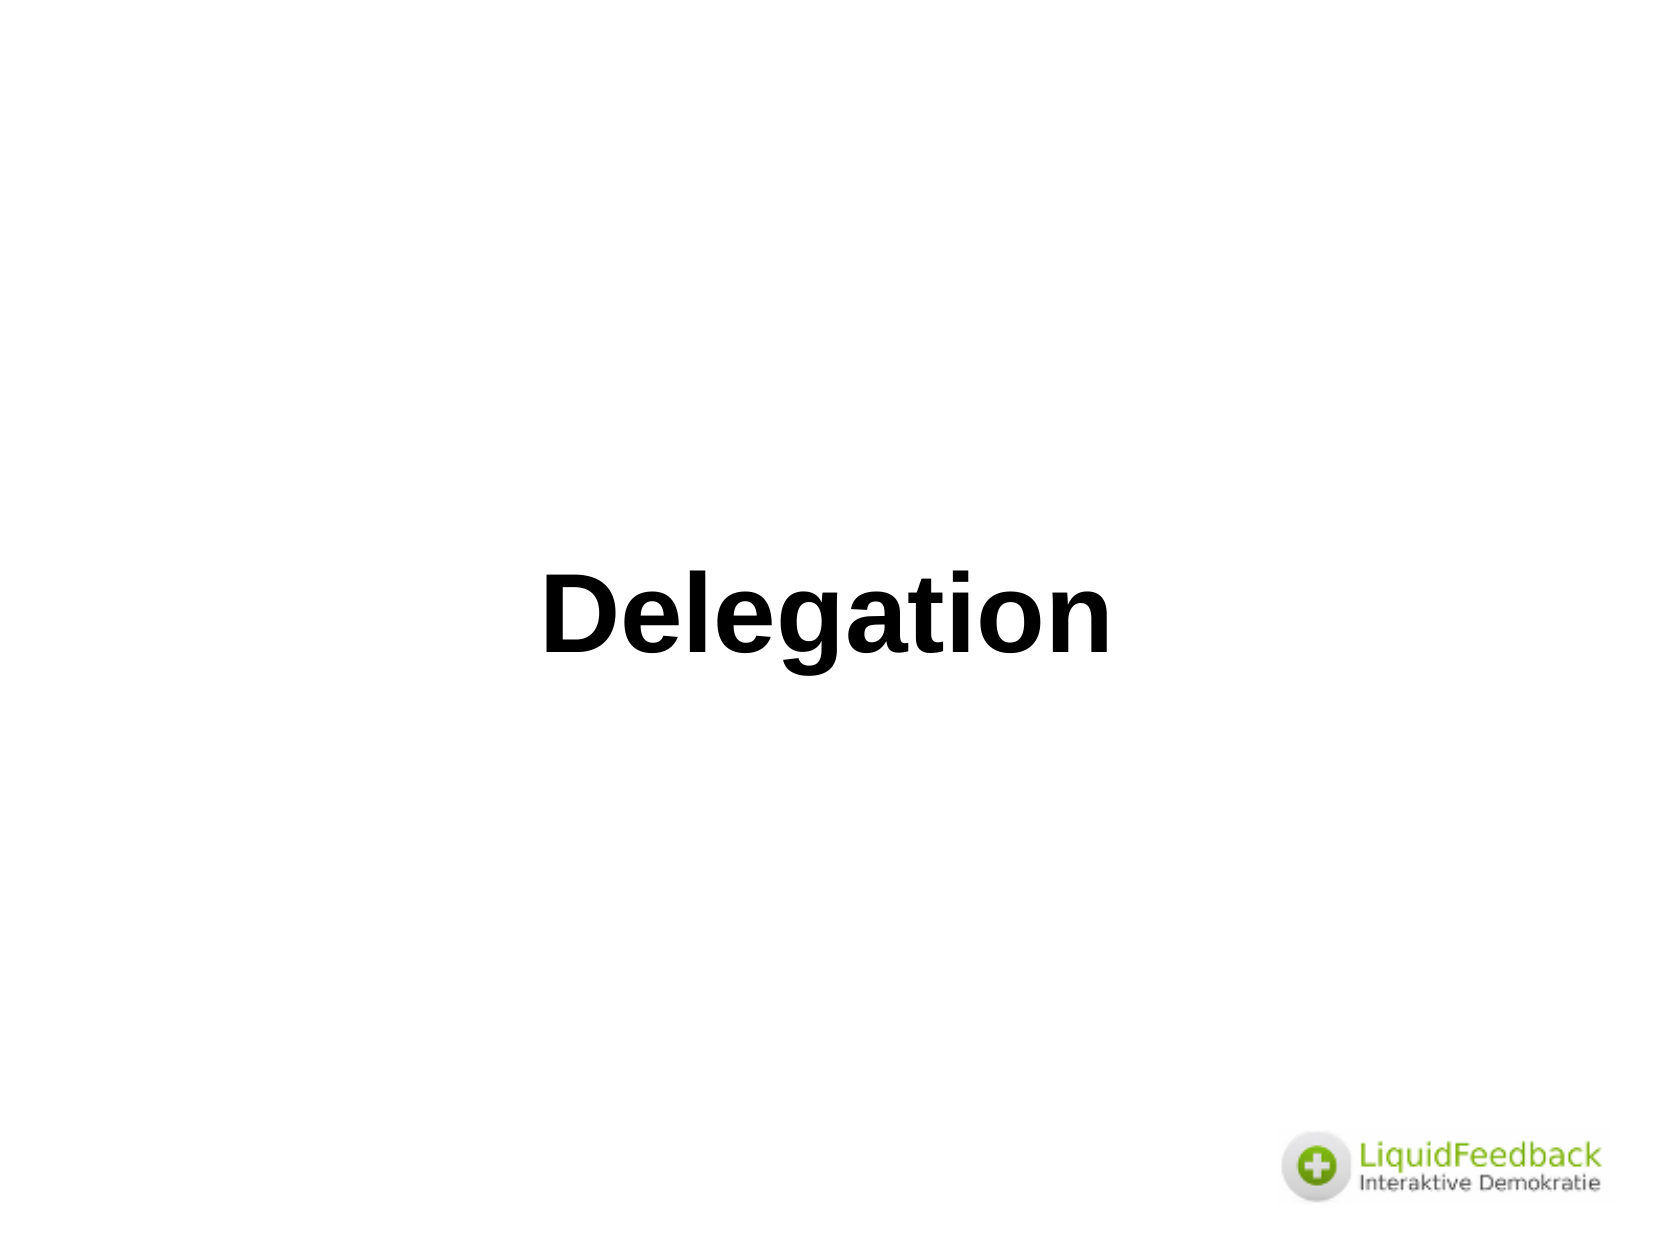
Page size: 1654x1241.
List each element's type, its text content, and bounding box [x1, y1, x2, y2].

picture [1276, 1127, 1613, 1205]
subtitle Delegation [82, 118, 1571, 1109]
